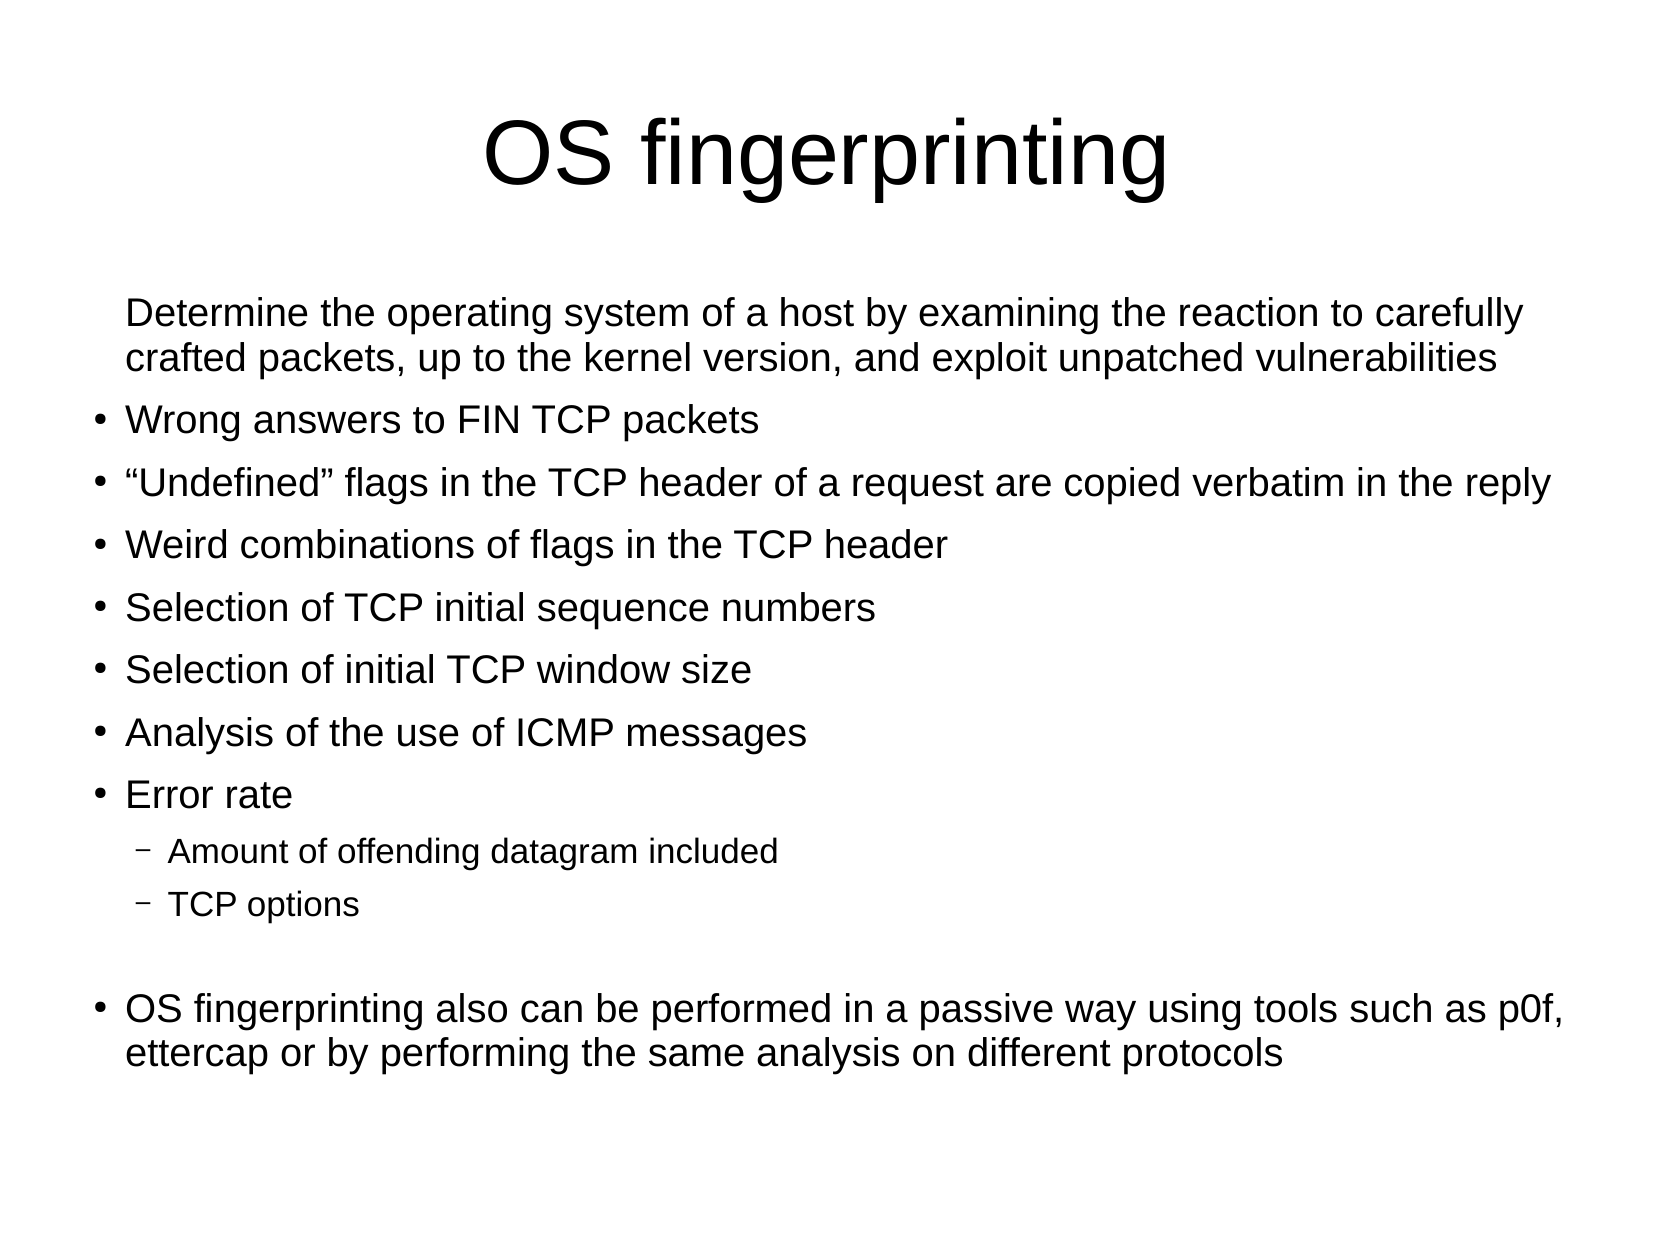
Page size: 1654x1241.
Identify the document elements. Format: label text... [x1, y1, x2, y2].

list Determine the operating system of a host by examining the reaction to carefully crafted packets, up to the kernel version, and exploit unpatched vulnerabilities Wrong answers to FIN TCP packets “Undefined” flags in the TCP header of a request are copied verbatim in the reply Weird combinations of flags in the TCP header Selection of TCP initial sequence numbers Selection of initial TCP window size Analysis of the use of ICMP messages Error rate Amount of offending datagram included TCP options OS fingerprinting also can be performed in a passive way using tools such as p0f, ettercap or by performing the same analysis on different protocols [82, 290, 1571, 1141]
title OS fingerprinting [82, 49, 1571, 257]
